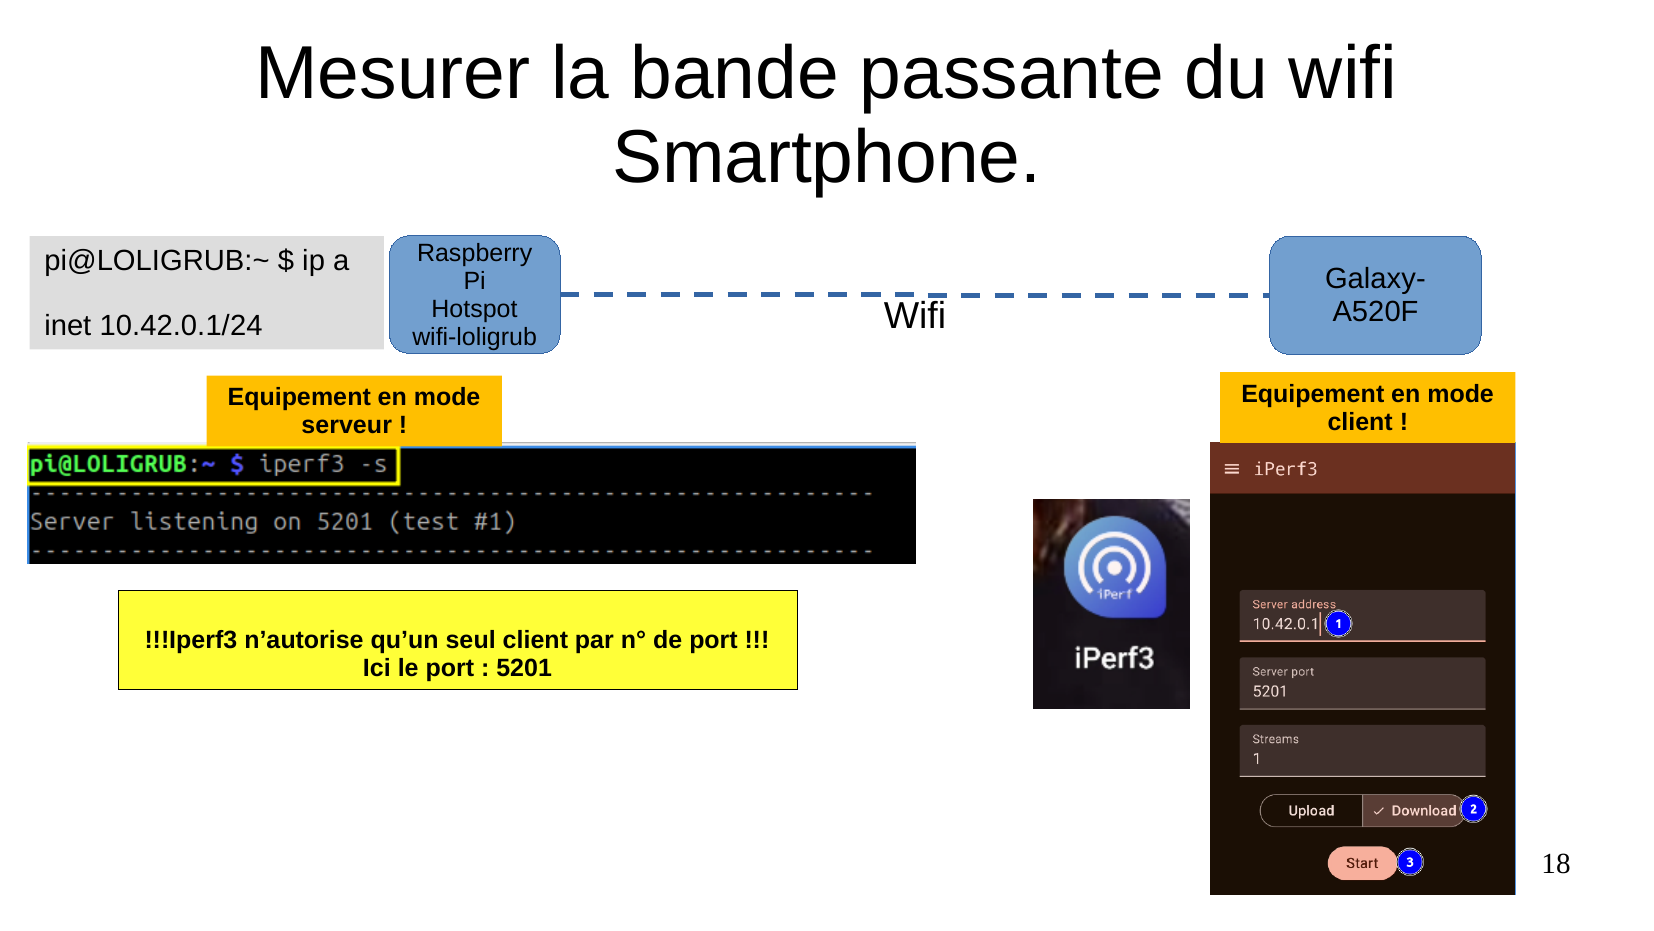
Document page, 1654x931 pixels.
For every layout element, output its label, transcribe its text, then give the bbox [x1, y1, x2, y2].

text_box Galaxy-A520F [1269, 236, 1482, 355]
text_box Equipement en mode serveur ! [206, 375, 502, 447]
text_box Equipement en mode client ! [1220, 372, 1516, 443]
text_box !!!Iperf3 n’autorise qu’un seul client par n° de port !!! Ici le port : 5201 [118, 590, 798, 690]
text_box pi@LOLIGRUB:~ $ ip a inet 10.42.0.1/24 [29, 236, 384, 350]
title Mesurer la bande passante du wifi Smartphone. [82, 30, 1571, 199]
text_box RaspberryPi Hotspot wifi-loligrub [389, 235, 561, 354]
picture [1033, 499, 1190, 709]
picture [27, 442, 916, 564]
picture [1210, 442, 1516, 895]
